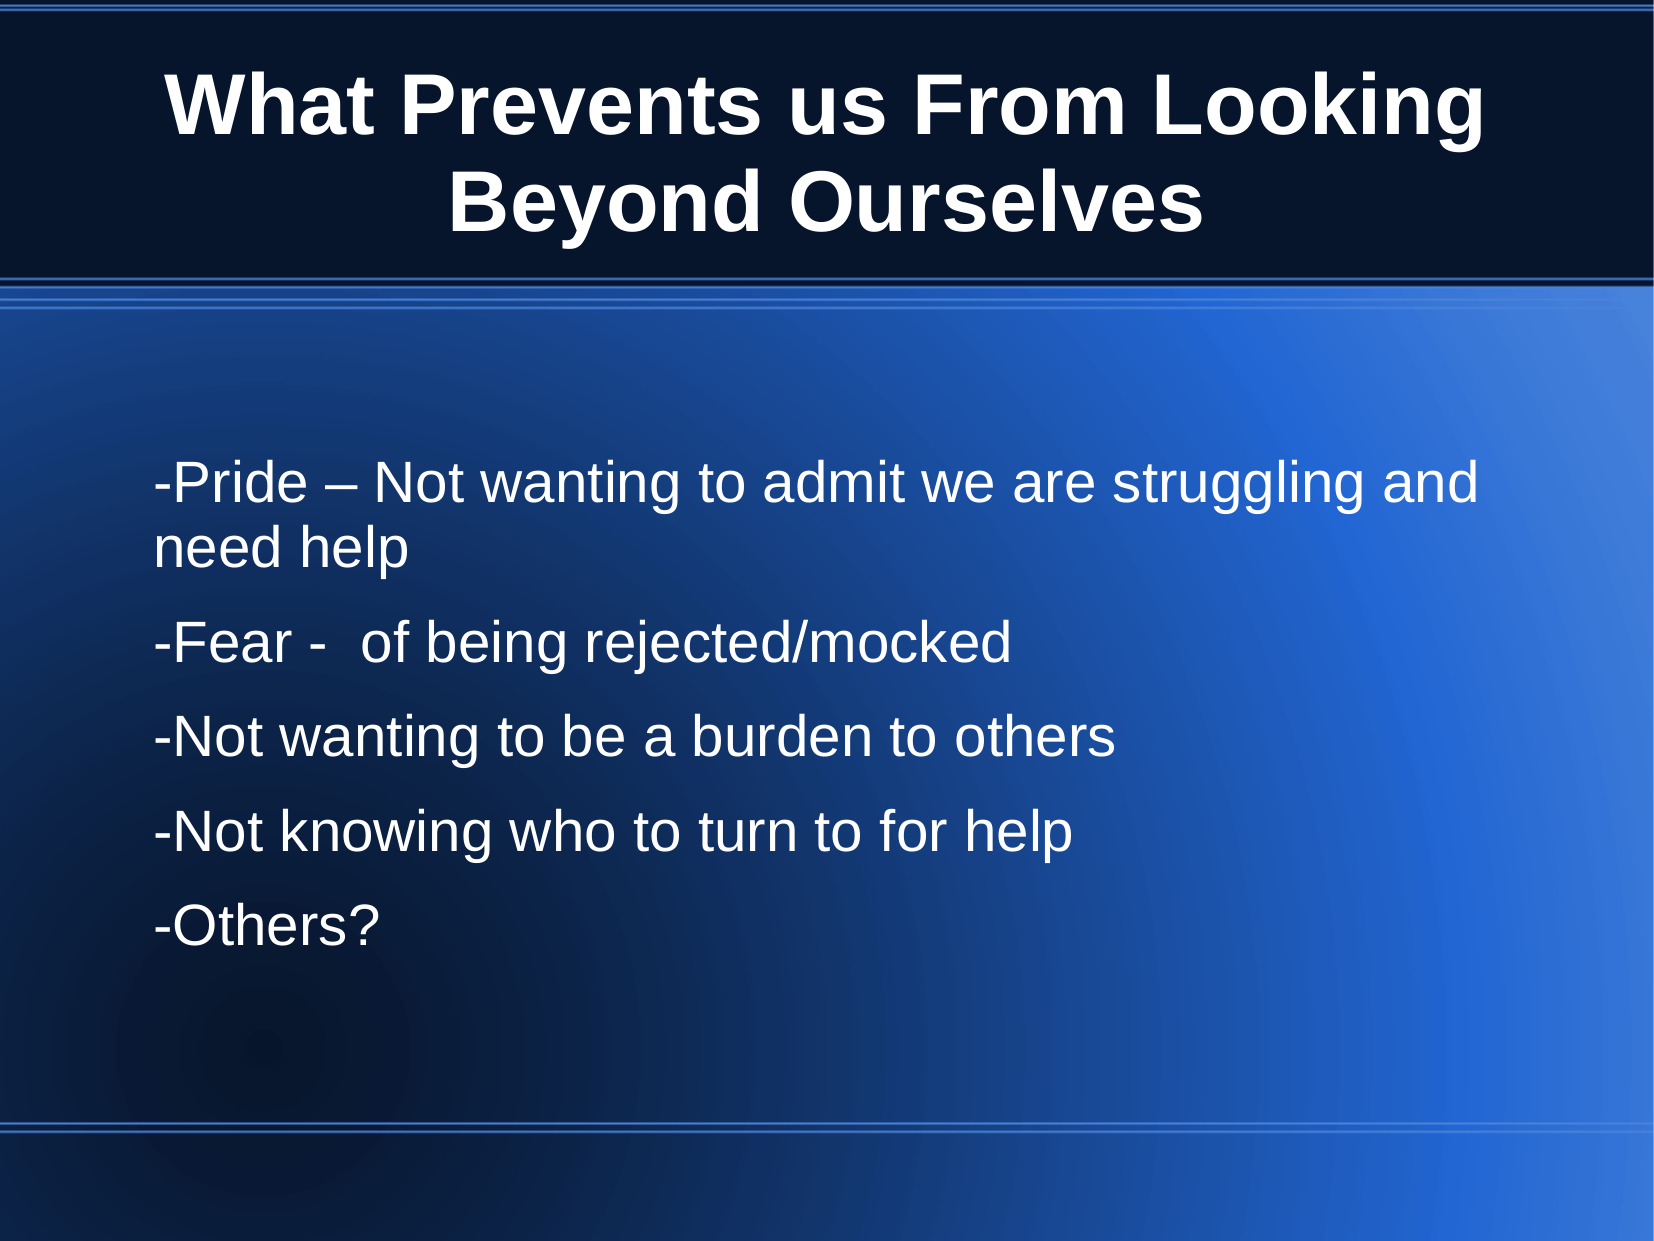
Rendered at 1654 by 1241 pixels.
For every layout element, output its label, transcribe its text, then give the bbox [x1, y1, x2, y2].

title What Prevents us From Looking Beyond Ourselves [82, 49, 1571, 257]
picture [0, 0, 1654, 1241]
list -Pride – Not wanting to admit we are struggling and need help -Fear - of being rejected/mocked -Not wanting to be a burden to others -Not knowing who to turn to for help -Others? [82, 355, 1571, 1165]
